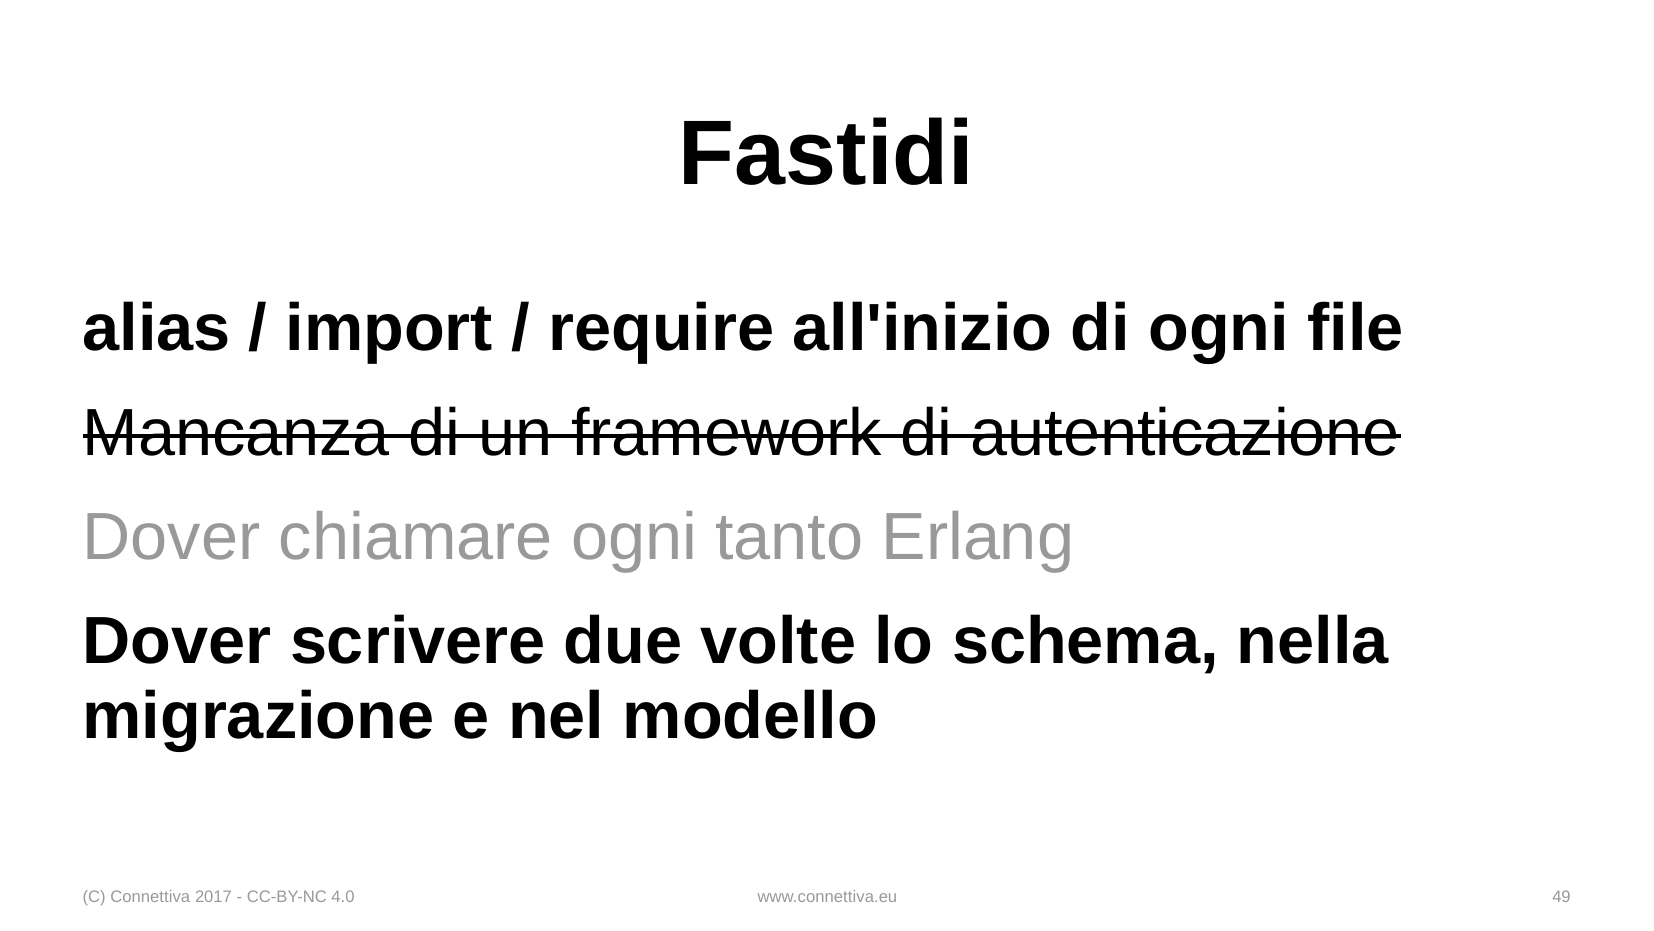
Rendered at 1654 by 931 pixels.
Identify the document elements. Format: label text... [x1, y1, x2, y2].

title Fastidi [82, 49, 1571, 257]
list alias / import / require all'inizio di ogni file Mancanza di un framework di autenticazione Dover chiamare ogni tanto Erlang Dover scrivere due volte lo schema, nella migrazione e nel modello [82, 290, 1571, 931]
